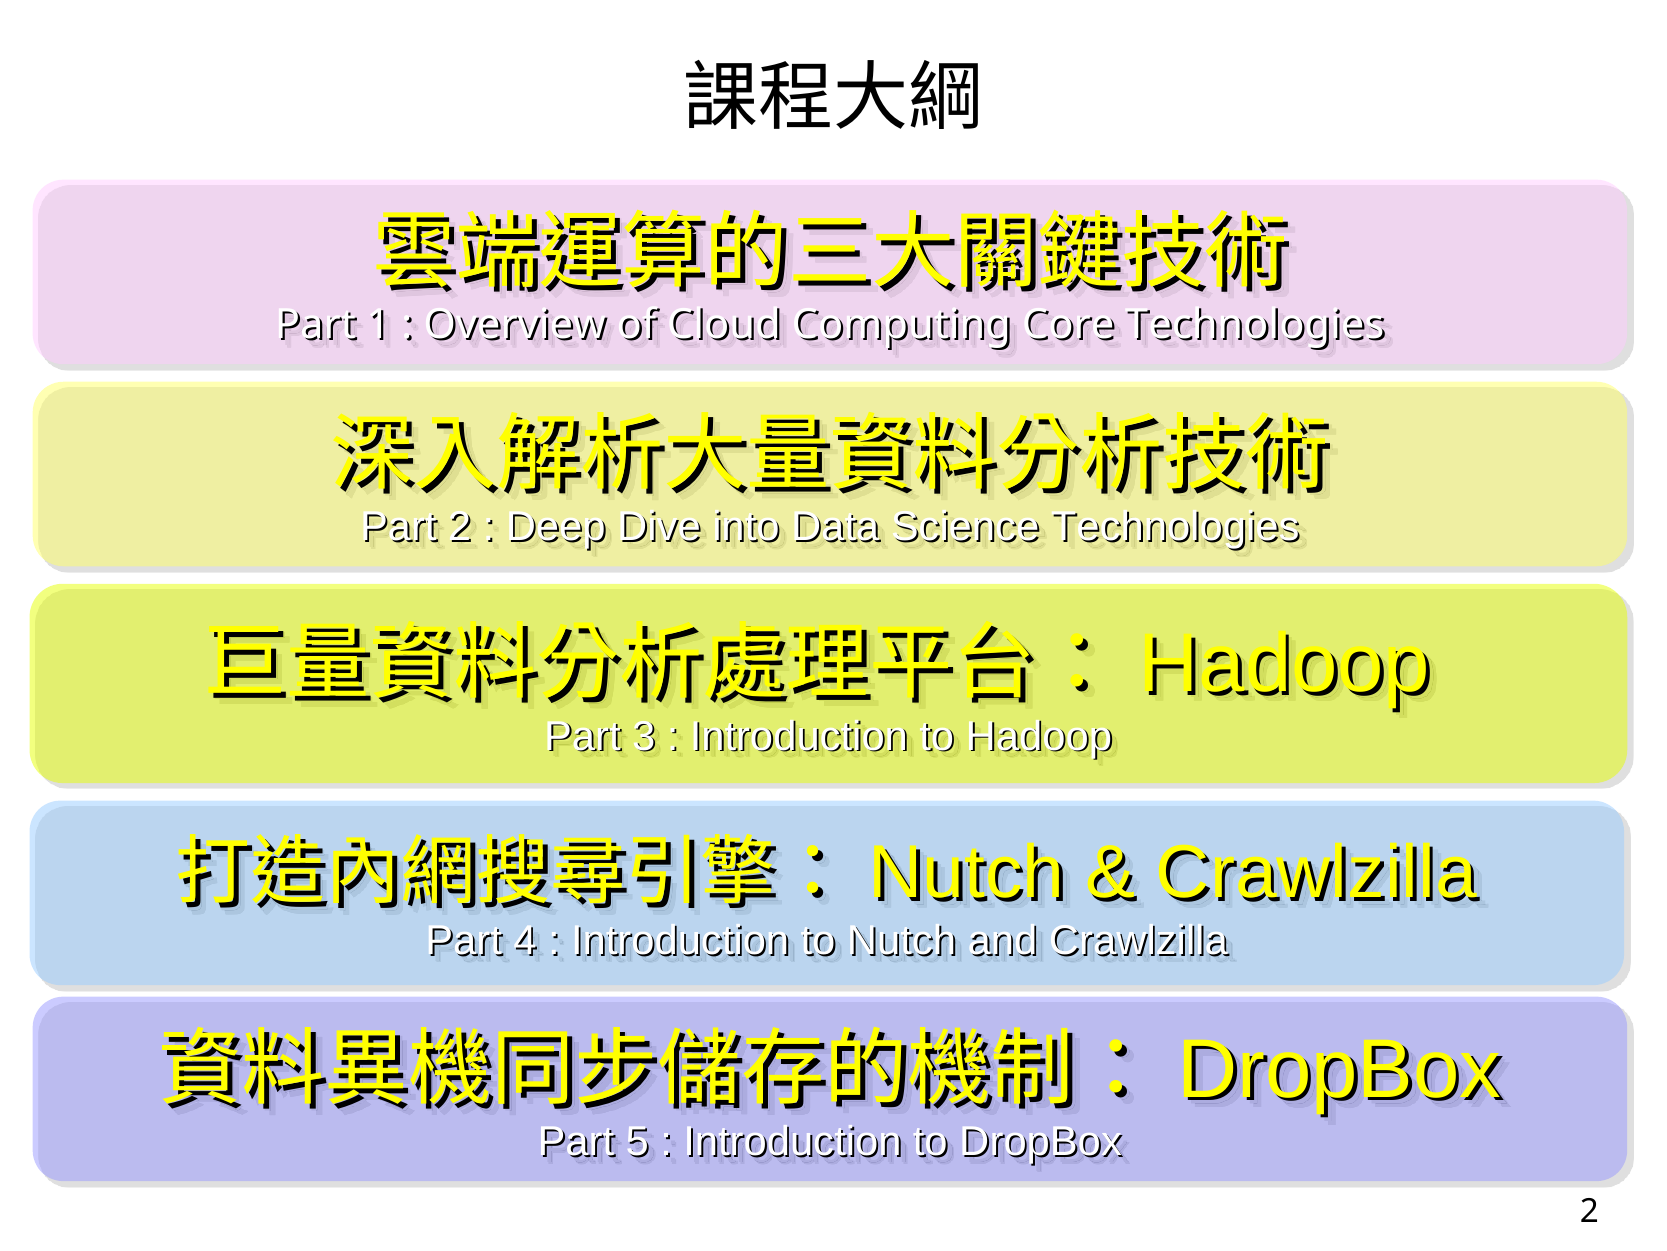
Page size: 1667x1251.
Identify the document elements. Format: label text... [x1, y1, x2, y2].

text_box 資料異機同步儲存的機制：DropBox Part 5 : Introduction to DropBox [32, 996, 1628, 1182]
title 課程大綱 [125, 44, 1542, 154]
text_box 深入解析大量資料分析技術 Part 2 : Deep Dive into Data Science Technologies [32, 381, 1628, 567]
text_box 打造內網搜尋引擎：Nutch & Crawlzilla Part 4 : Introduction to Nutch and Crawlzilla [29, 800, 1625, 986]
text_box 雲端運算的三大關鍵技術 Part 1 : Overview of Cloud Computing Core Technologies [32, 179, 1628, 365]
text_box 巨量資料分析處理平台：Hadoop Part 3 : Introduction to Hadoop [29, 583, 1628, 784]
